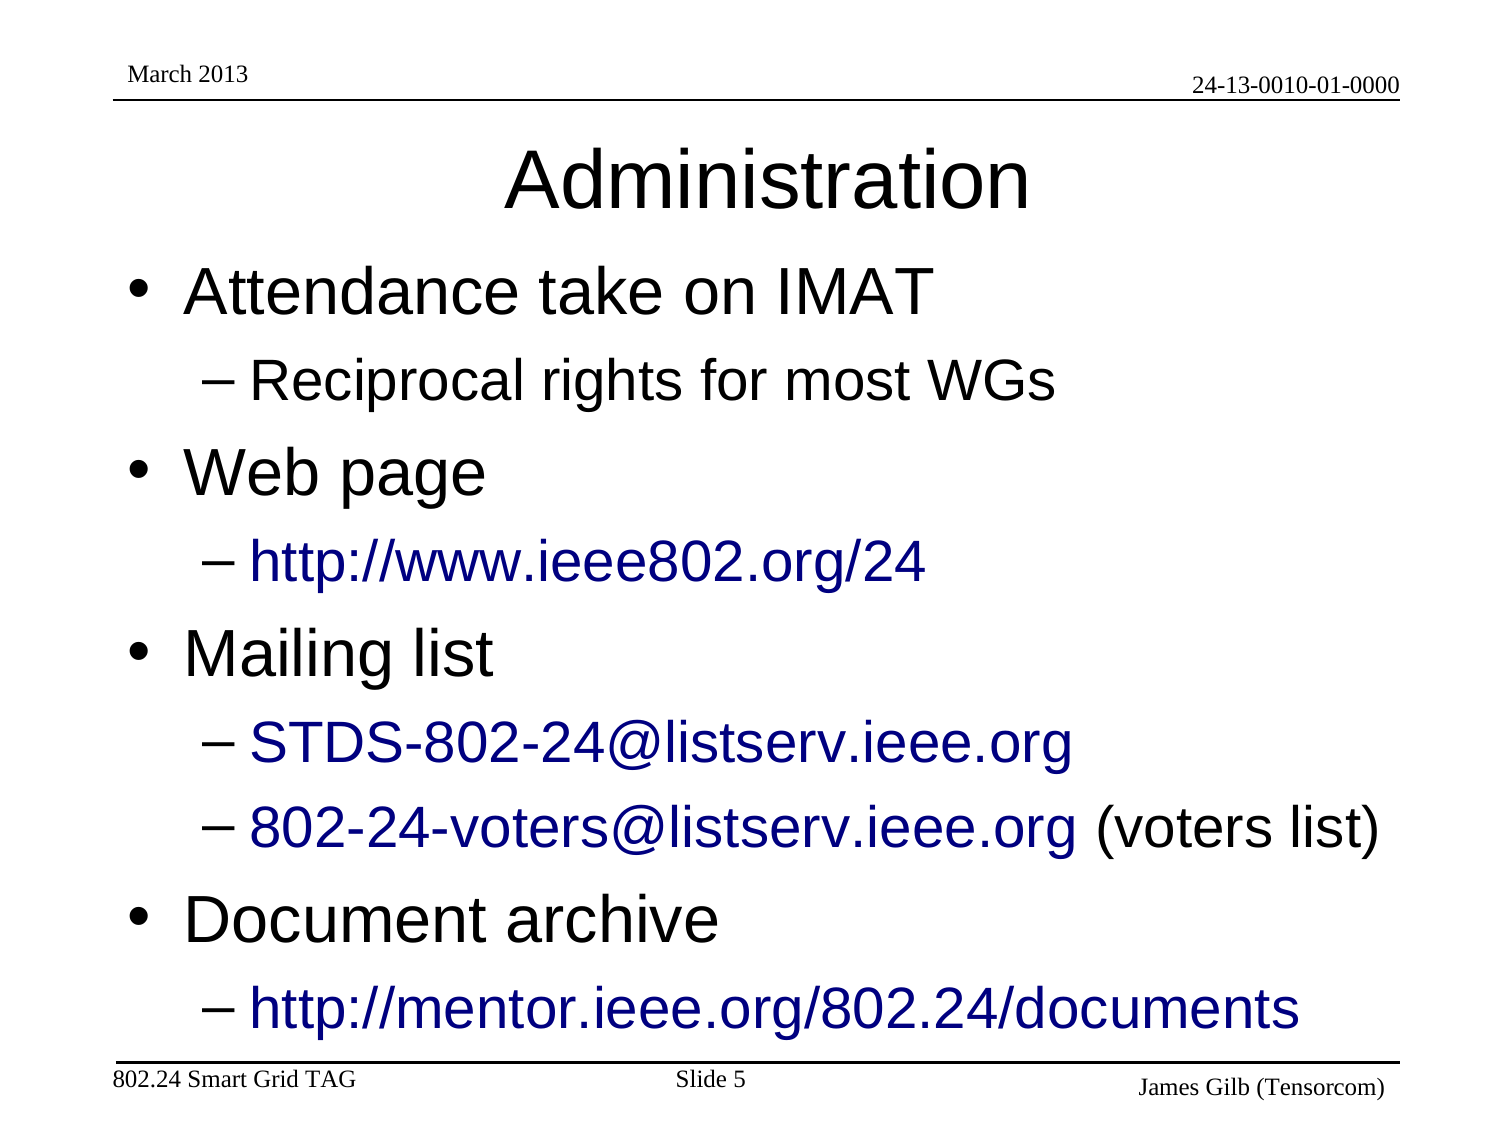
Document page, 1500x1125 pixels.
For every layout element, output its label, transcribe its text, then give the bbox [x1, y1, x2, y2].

list Attendance take on IMAT Reciprocal rights for most WGs Web page http://www.ieee802.org/24 Mailing list STDS-802-24@listserv.ieee.org 802-24-voters@listserv.ieee.org (voters list) Document archive http://mentor.ieee.org/802.24/documents [112, 239, 1426, 1051]
title Administration [112, 112, 1426, 238]
